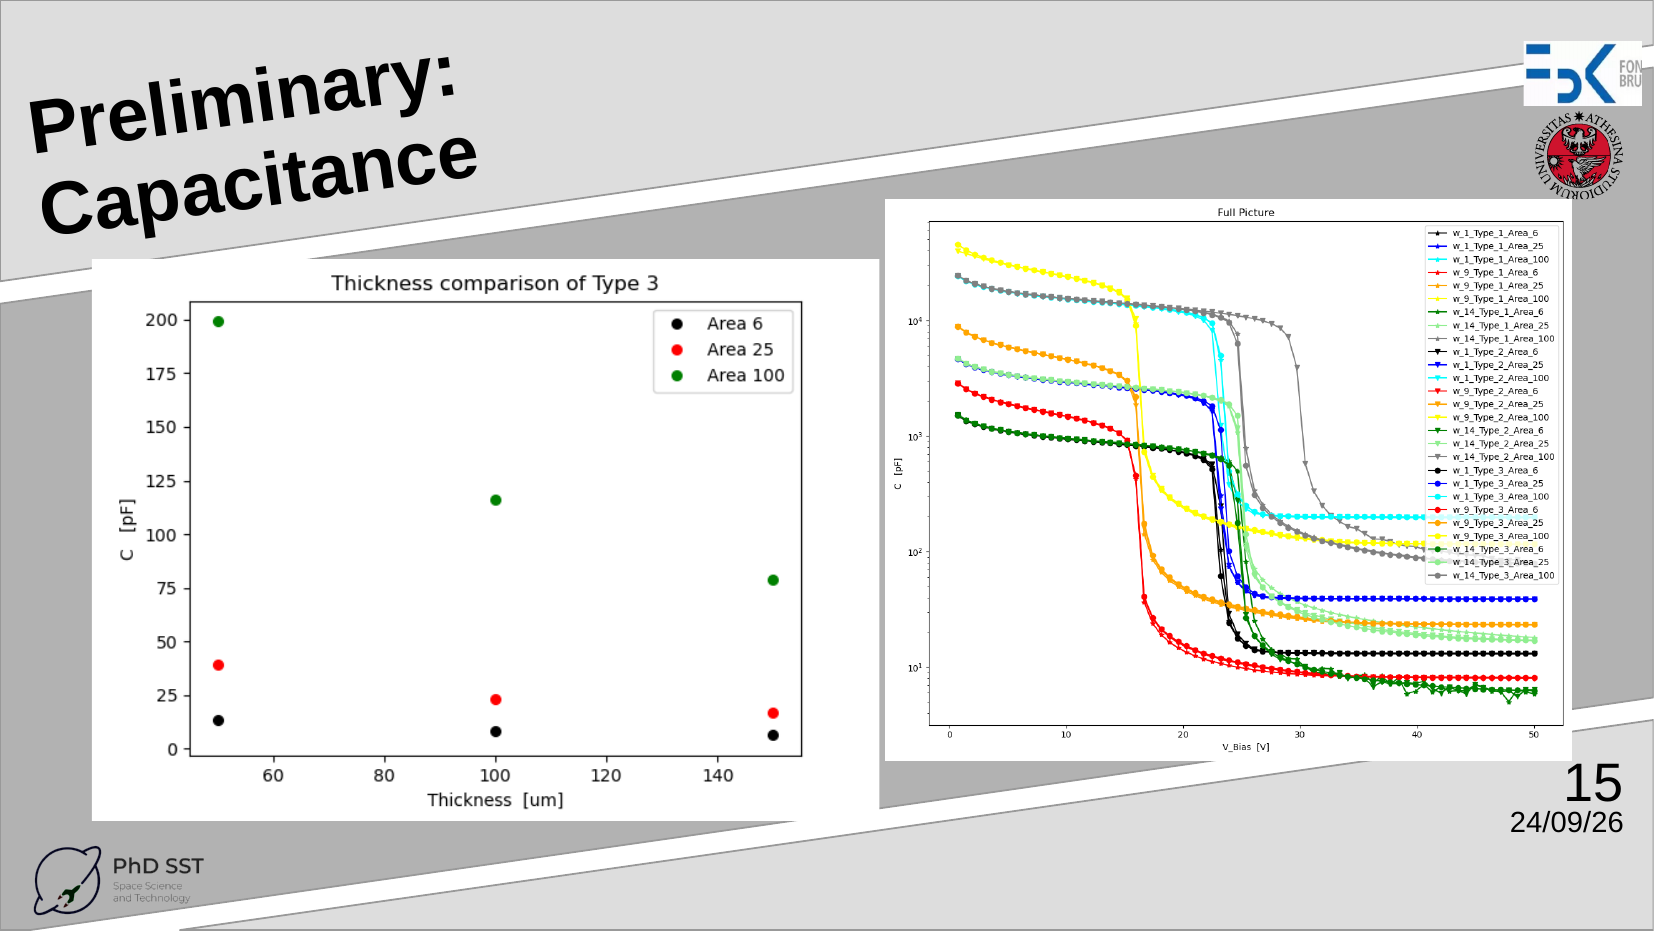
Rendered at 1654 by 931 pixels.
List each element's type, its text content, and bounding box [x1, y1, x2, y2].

picture [1523, 41, 1642, 106]
title Preliminary: Capacitance [22, 0, 676, 254]
picture [91, 259, 880, 821]
picture [29, 840, 207, 916]
picture [885, 111, 1625, 761]
